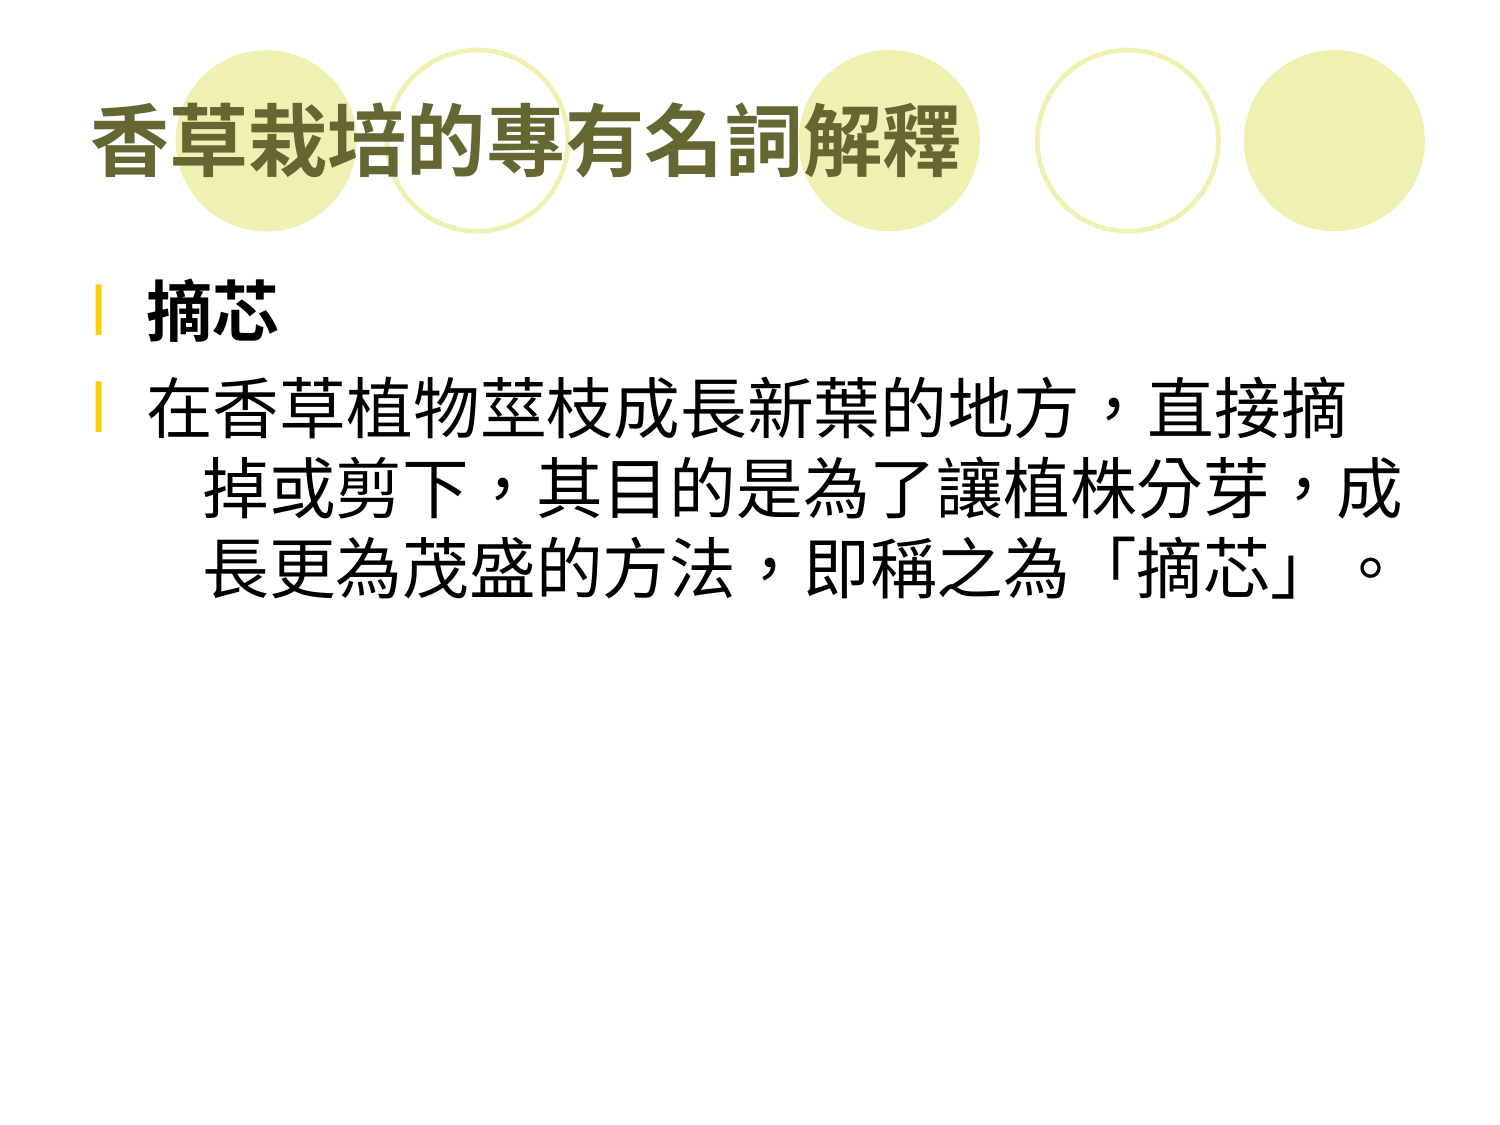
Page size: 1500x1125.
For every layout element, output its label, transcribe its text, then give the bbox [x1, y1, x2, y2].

title 香草栽培的專有名詞解釋 [75, 45, 1426, 233]
list 摘芯 在香草植物莖枝成長新葉的地方，直接摘掉或剪下，其目的是為了讓植株分芽，成長更為茂盛的方法，即稱之為「摘芯」。 [75, 262, 1426, 1006]
